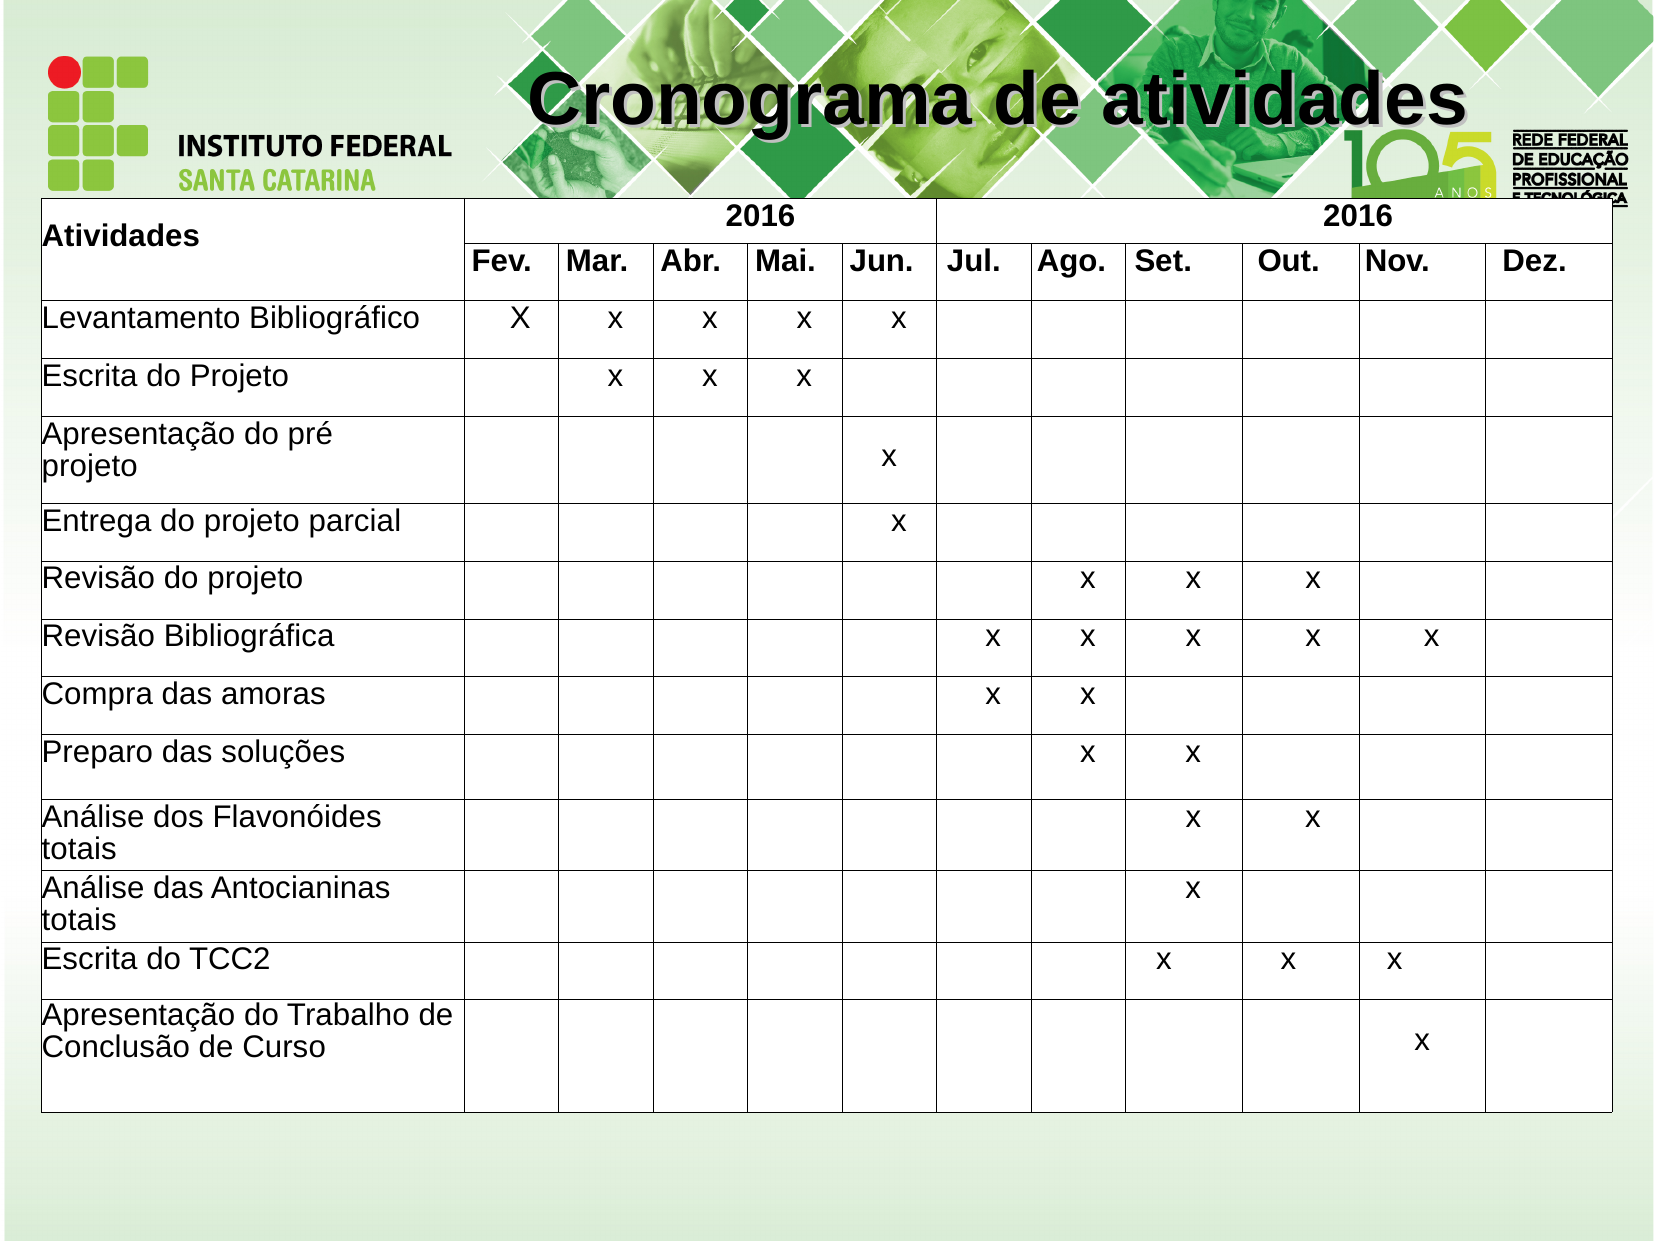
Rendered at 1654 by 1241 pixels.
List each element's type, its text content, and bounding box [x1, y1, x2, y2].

table_cell [1360, 301, 1485, 358]
table_cell [559, 562, 653, 619]
table_cell [843, 677, 936, 734]
table_cell x [843, 301, 936, 358]
table_cell Revisão Bibliográfica [42, 620, 464, 676]
table_cell [1126, 359, 1242, 416]
table_cell Ago. [1032, 244, 1125, 300]
table_cell [1486, 1000, 1612, 1112]
table_cell x [1126, 871, 1242, 942]
table_cell [937, 871, 1031, 942]
table_cell [843, 359, 936, 416]
table_cell [465, 504, 558, 561]
table_cell [937, 800, 1031, 870]
table_cell X [465, 301, 558, 358]
table_cell Compra das amoras [42, 677, 464, 734]
table_cell [1486, 871, 1612, 942]
table_cell [1486, 417, 1612, 503]
table_cell Análise dos Flavonóides totais [42, 800, 464, 870]
table_cell [748, 735, 842, 799]
table_cell [1243, 677, 1359, 734]
table_cell [937, 504, 1031, 561]
table_cell [1243, 504, 1359, 561]
table_cell x [1360, 1000, 1485, 1112]
table_cell x [1243, 620, 1359, 676]
picture [1, 0, 1654, 1241]
table_cell [748, 504, 842, 561]
table_cell [1243, 417, 1359, 503]
table_cell [1486, 800, 1612, 870]
table_cell [559, 677, 653, 734]
table_cell [1360, 735, 1485, 799]
table_cell [654, 677, 747, 734]
table_cell [654, 871, 747, 942]
table_cell [1126, 417, 1242, 503]
table_cell [1126, 301, 1242, 358]
table_cell [465, 620, 558, 676]
table_cell [465, 735, 558, 799]
table_cell [654, 800, 747, 870]
table_cell Análise das Antocianinas totais [42, 871, 464, 942]
table_cell Out. [1243, 244, 1359, 300]
table_cell [748, 1000, 842, 1112]
table_cell [937, 1000, 1031, 1112]
table_cell [465, 359, 558, 416]
table_cell x [1243, 800, 1359, 870]
table_cell [1486, 620, 1612, 676]
table_cell [1032, 301, 1125, 358]
table_cell x [654, 359, 747, 416]
table_cell x [748, 359, 842, 416]
table_cell [748, 620, 842, 676]
table_header 2016 [465, 199, 936, 243]
table_cell [937, 943, 1031, 999]
table_cell [1032, 359, 1125, 416]
table_cell [843, 1000, 936, 1112]
table_cell [1032, 504, 1125, 561]
table_cell [559, 620, 653, 676]
table_cell [1360, 417, 1485, 503]
table_cell [1486, 735, 1612, 799]
table_cell [654, 1000, 747, 1112]
table_cell [1126, 504, 1242, 561]
table_cell [748, 800, 842, 870]
table_cell Preparo das soluções [42, 735, 464, 799]
table_cell [1486, 943, 1612, 999]
table_cell Apresentação do pré projeto [42, 417, 464, 503]
table_cell [843, 800, 936, 870]
table_cell Abr. [654, 244, 747, 300]
table_cell [654, 943, 747, 999]
table_cell [465, 417, 558, 503]
table_cell x [1126, 943, 1242, 999]
table_cell [465, 1000, 558, 1112]
table_cell [1360, 871, 1485, 942]
table_cell x [1032, 620, 1125, 676]
table_cell [559, 417, 653, 503]
table_cell [1486, 562, 1612, 619]
table_cell [1243, 871, 1359, 942]
table_cell x [1126, 562, 1242, 619]
table_cell [748, 871, 842, 942]
table_cell [1360, 359, 1485, 416]
table_cell Nov. [1360, 244, 1485, 300]
table_cell Revisão do projeto [42, 562, 464, 619]
table_cell [1032, 800, 1125, 870]
table_cell [937, 417, 1031, 503]
table_cell [465, 800, 558, 870]
table_cell Escrita do TCC2 [42, 943, 464, 999]
table_cell [465, 562, 558, 619]
table_cell [1486, 301, 1612, 358]
table_cell x [1032, 677, 1125, 734]
table_cell [465, 871, 558, 942]
table_cell x [1243, 562, 1359, 619]
table_cell [559, 943, 653, 999]
table_cell Apresentação do Trabalho de Conclusão de Curso [42, 1000, 464, 1112]
table_cell Entrega do projeto parcial [42, 504, 464, 561]
table_cell x [1360, 620, 1485, 676]
table_cell Fev. [465, 244, 558, 300]
table_cell Escrita do Projeto [42, 359, 464, 416]
table_cell Set. [1126, 244, 1242, 300]
table_cell [1243, 1000, 1359, 1112]
table_cell [1243, 301, 1359, 358]
table_cell x [748, 301, 842, 358]
table_cell x [1126, 620, 1242, 676]
table_cell [559, 871, 653, 942]
table_cell [465, 943, 558, 999]
table_cell [559, 504, 653, 561]
table_cell [843, 620, 936, 676]
table_cell [748, 677, 842, 734]
table_cell x [843, 417, 936, 503]
table_cell [1126, 677, 1242, 734]
table_cell [654, 562, 747, 619]
table_cell Mai. [748, 244, 842, 300]
table_cell x [937, 620, 1031, 676]
table_cell [843, 871, 936, 942]
table_cell Jul. [937, 244, 1031, 300]
table_cell [654, 417, 747, 503]
table_cell [1360, 800, 1485, 870]
table_header 2016 [937, 199, 1612, 243]
table_cell [1032, 1000, 1125, 1112]
table_cell [465, 677, 558, 734]
table_cell x [559, 301, 653, 358]
table_cell x [1032, 562, 1125, 619]
table_cell x [1032, 735, 1125, 799]
table_cell [1360, 504, 1485, 561]
table_cell [1032, 943, 1125, 999]
table_cell [937, 735, 1031, 799]
table_cell [1486, 359, 1612, 416]
table_cell Mar. [559, 244, 653, 300]
table_cell x [559, 359, 653, 416]
table_cell [843, 943, 936, 999]
table_cell [748, 417, 842, 503]
table_cell [748, 943, 842, 999]
table_cell Levantamento Bibliográfico [42, 301, 464, 358]
table_cell [559, 735, 653, 799]
table_cell [559, 1000, 653, 1112]
table_cell [1486, 504, 1612, 561]
table_cell [1243, 735, 1359, 799]
table_cell [937, 301, 1031, 358]
table_cell [1486, 677, 1612, 734]
table_cell Jun. [843, 244, 936, 300]
table_cell [559, 800, 653, 870]
table_cell [1126, 1000, 1242, 1112]
table_cell [1032, 871, 1125, 942]
table_cell [654, 620, 747, 676]
table_cell [654, 504, 747, 561]
table_cell [654, 735, 747, 799]
table_cell [748, 562, 842, 619]
table_cell x [843, 504, 936, 561]
table_cell x [1126, 735, 1242, 799]
table_cell [937, 359, 1031, 416]
text_box Cronograma de atividades [401, 0, 1595, 189]
table_cell x [1360, 943, 1485, 999]
table_cell [843, 562, 936, 619]
table_cell x [654, 301, 747, 358]
table_cell x [1243, 943, 1359, 999]
table_cell Dez. [1486, 244, 1612, 300]
table_cell [1360, 562, 1485, 619]
table_cell [1360, 677, 1485, 734]
table_cell [1032, 417, 1125, 503]
table_cell [1243, 359, 1359, 416]
table_cell [937, 562, 1031, 619]
table_header Atividades [42, 199, 464, 300]
table_cell x [937, 677, 1031, 734]
table_cell [843, 735, 936, 799]
table_cell x [1126, 800, 1242, 870]
